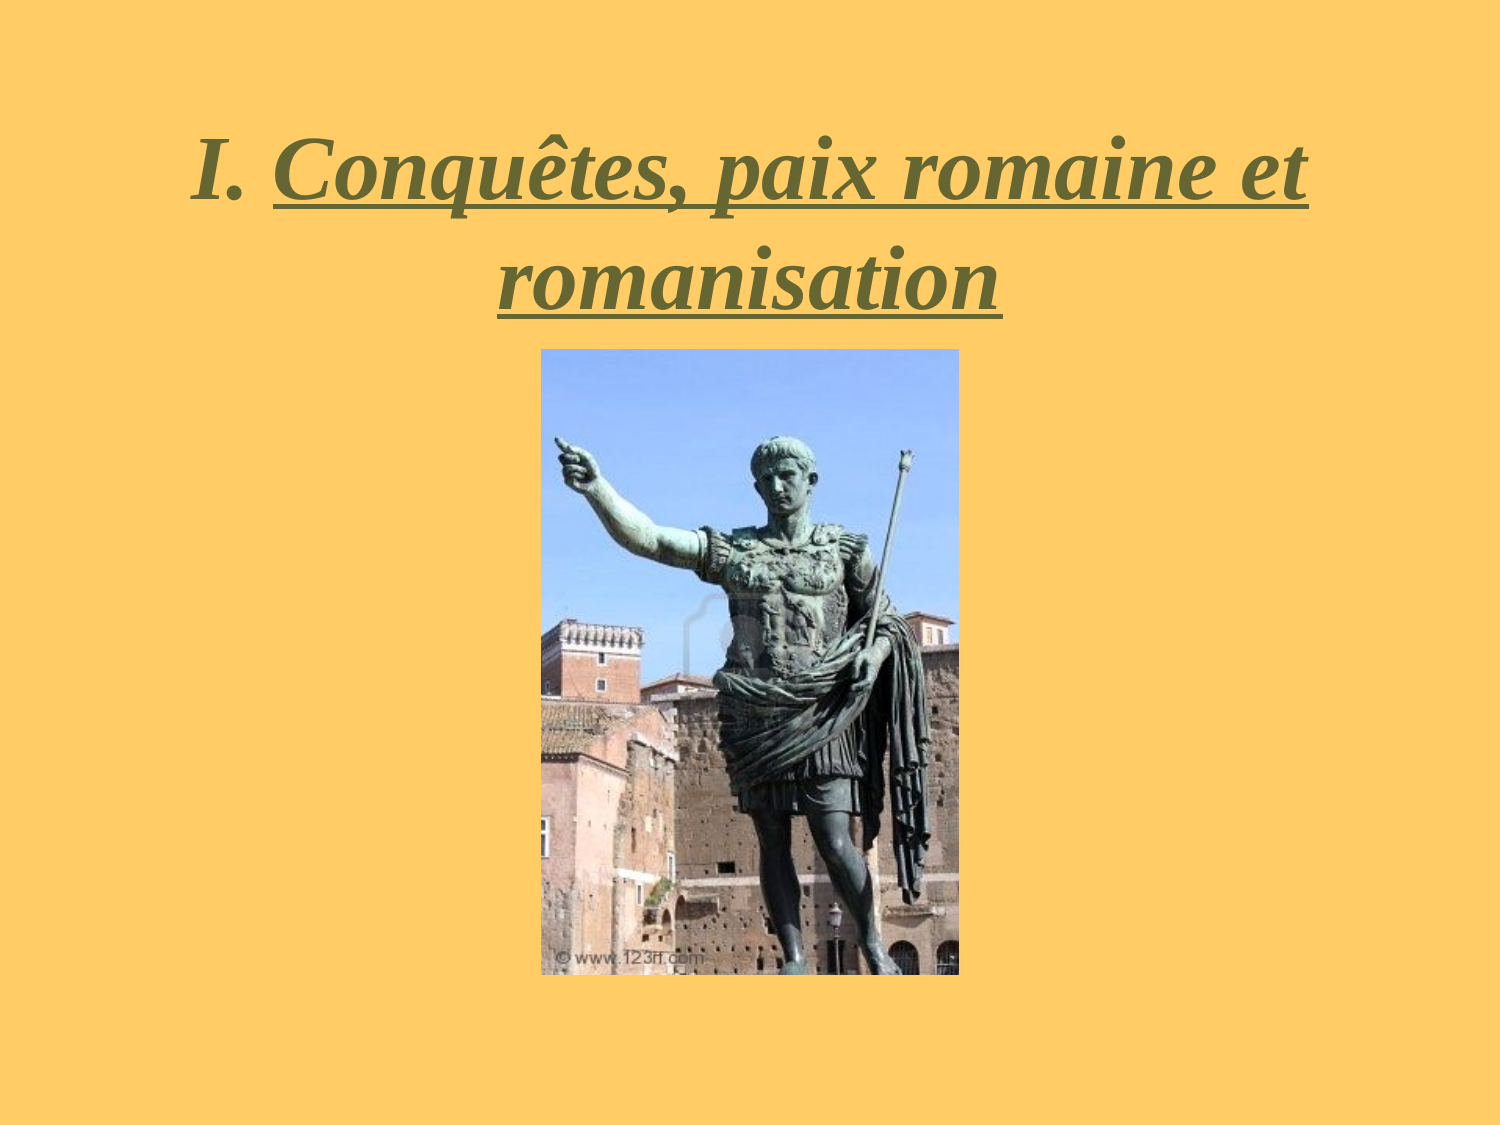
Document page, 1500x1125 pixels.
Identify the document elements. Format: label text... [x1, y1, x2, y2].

text_box I. Conquêtes, paix romaine et romanisation [112, 99, 1388, 288]
picture [541, 350, 959, 976]
